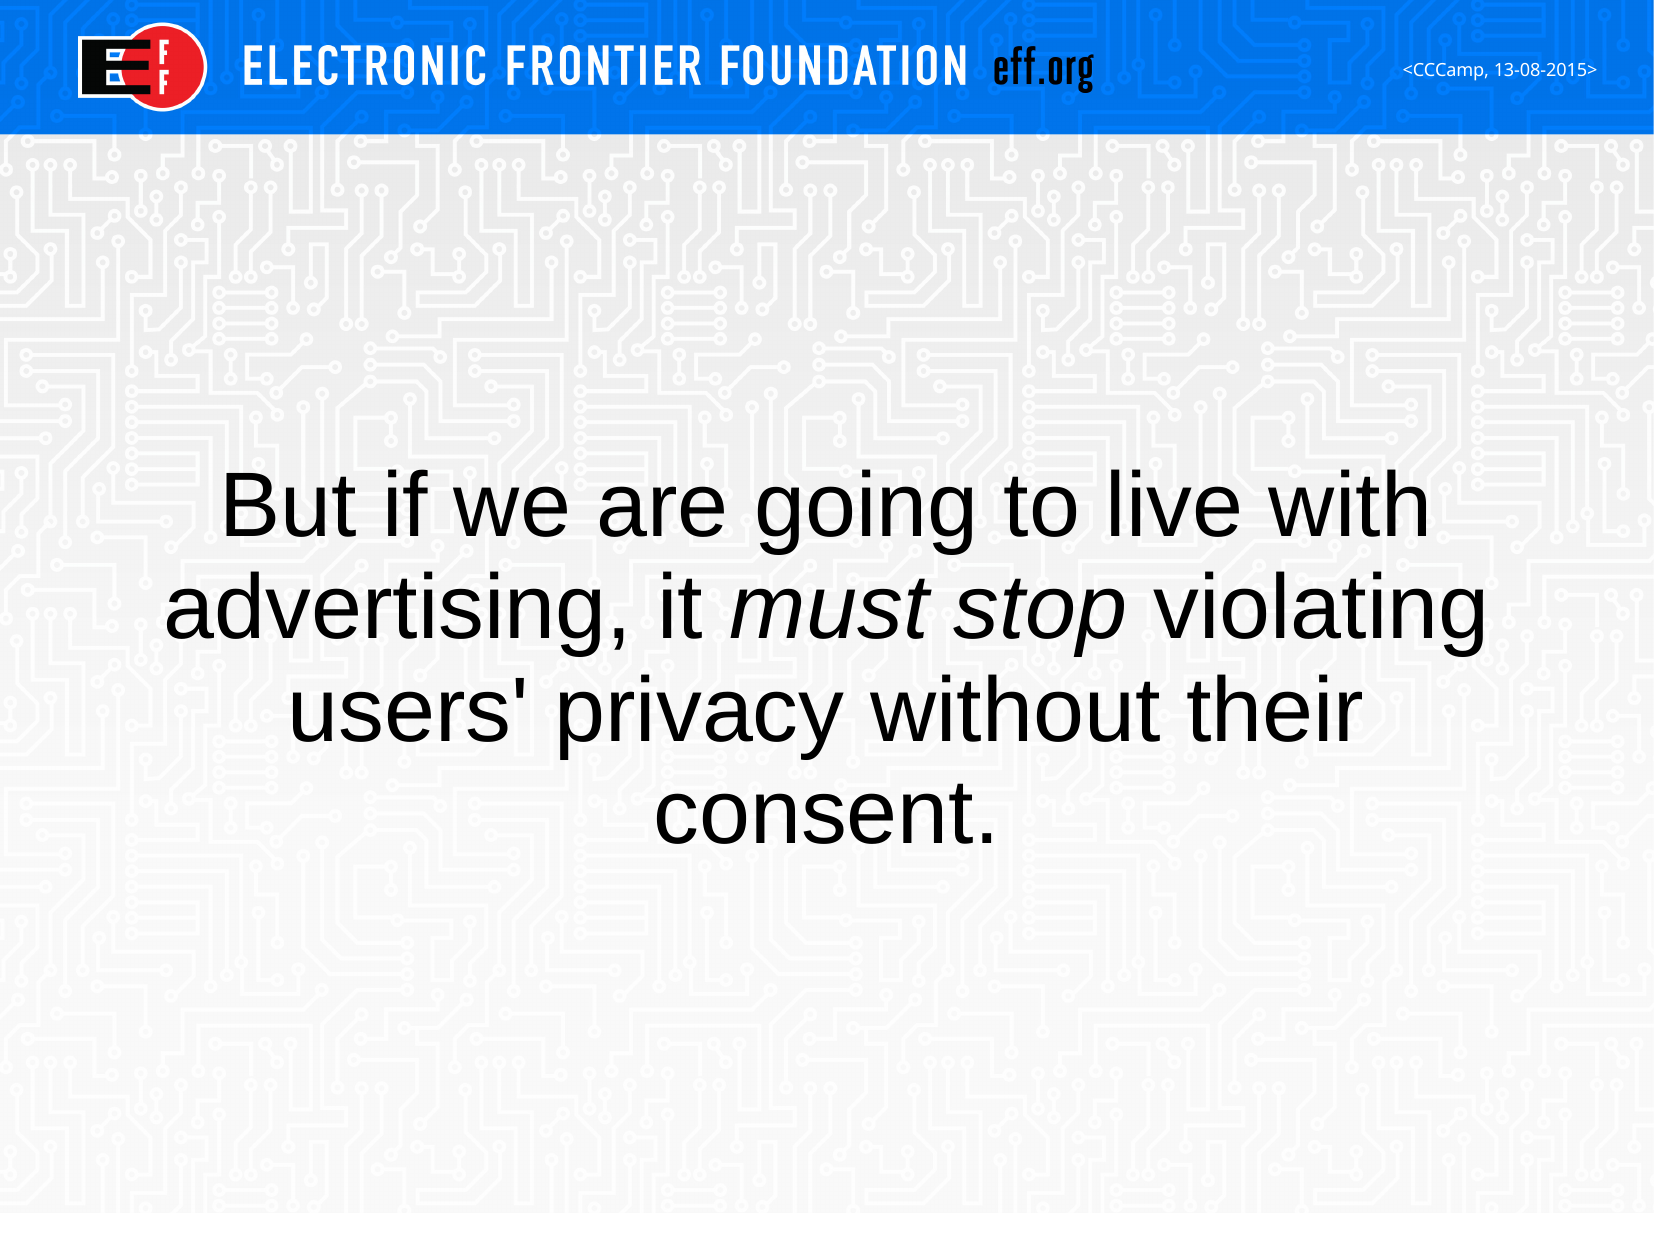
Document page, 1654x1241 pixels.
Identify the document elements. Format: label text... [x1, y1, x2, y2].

picture [0, 0, 1654, 1213]
subtitle But if we are going to live with advertising, it must stop violating users' privacy without their consent. [124, 179, 1530, 1138]
